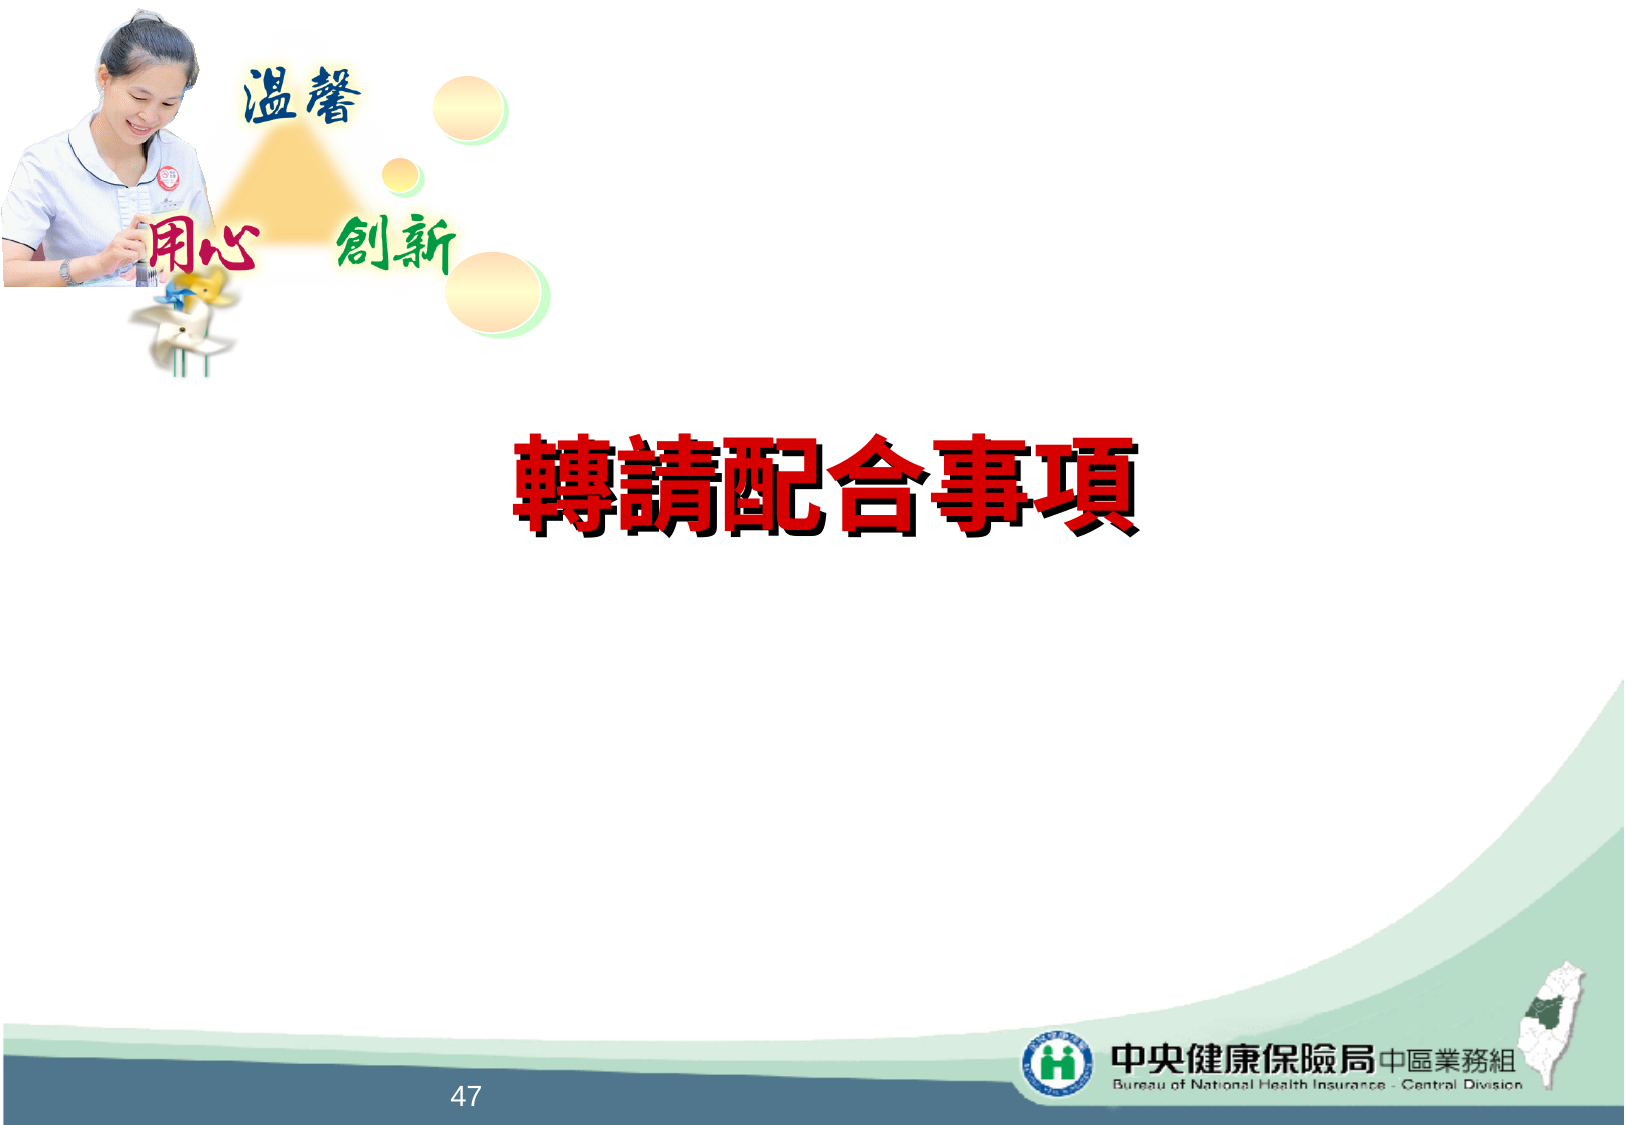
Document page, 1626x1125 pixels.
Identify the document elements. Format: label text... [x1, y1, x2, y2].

text_box [435, 1065, 815, 1125]
title 轉請配合事項 [132, 316, 1515, 645]
